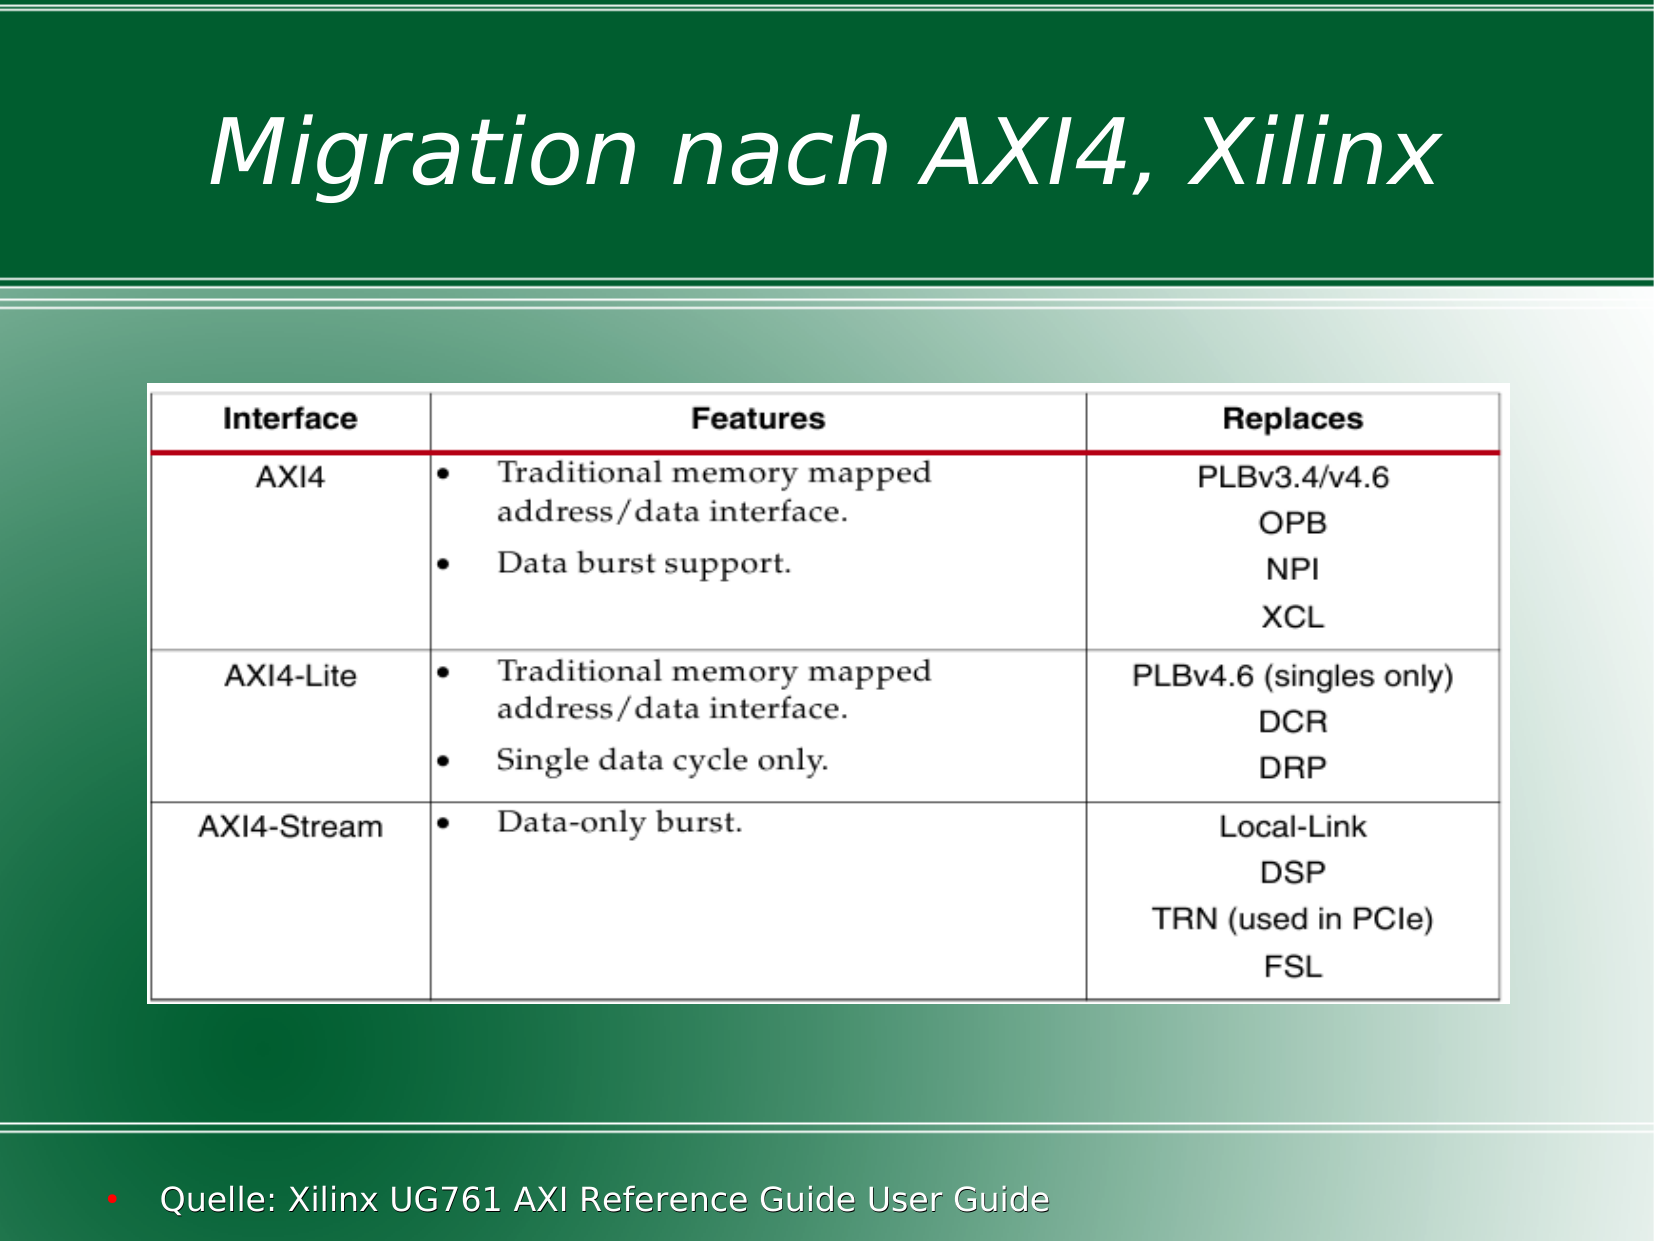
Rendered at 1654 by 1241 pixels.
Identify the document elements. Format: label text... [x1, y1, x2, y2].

list Quelle: Xilinx UG761 AXI Reference Guide User Guide [88, 1181, 1577, 1241]
picture [0, 0, 1654, 1241]
title Migration nach AXI4, Xilinx [82, 49, 1571, 257]
